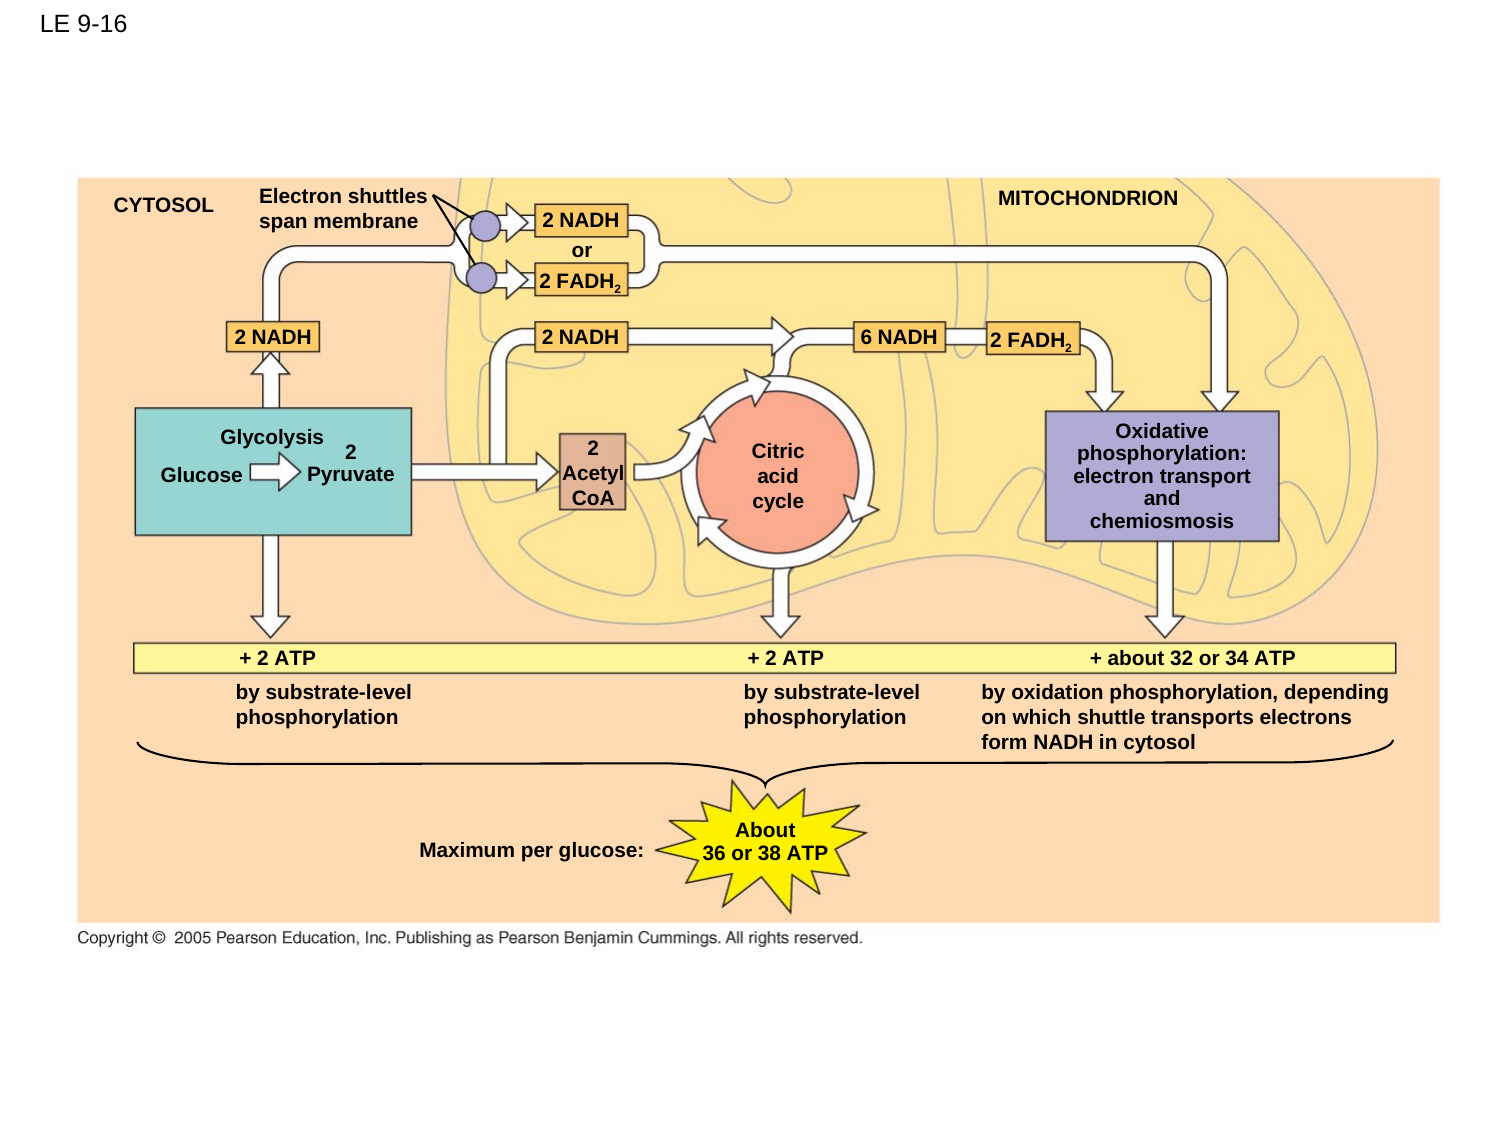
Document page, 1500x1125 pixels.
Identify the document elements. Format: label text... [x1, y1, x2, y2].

text_box 2 FADH2 [990, 328, 1080, 357]
text_box MITOCHONDRION [998, 189, 1182, 211]
text_box Glucose [160, 466, 249, 492]
text_box 2 NADH [542, 211, 627, 240]
picture [49, 168, 1450, 956]
text_box or [571, 241, 598, 266]
text_box + about 32 or 34 ATP [1090, 647, 1304, 675]
text_box 6 NADH [860, 328, 951, 357]
title LE 9-16 [24, 0, 351, 51]
text_box + 2 ATP [747, 647, 834, 675]
text_box Maximum per glucose: [419, 836, 652, 865]
text_box + 2 ATP [239, 647, 326, 675]
text_box CYTOSOL [113, 191, 232, 223]
text_box by oxidation phosphorylation, depending on which shuttle transports electrons form NADH in cytosol [981, 678, 1400, 759]
text_box About 36 or 38 ATP [702, 819, 829, 874]
text_box Glycolysis [220, 428, 333, 455]
text_box 2 NADH [234, 328, 320, 357]
text_box 2 FADH2 [539, 270, 629, 299]
text_box Oxidative phosphorylation: electron transport and chemiosmosis [1060, 420, 1265, 535]
text_box Electron shuttles span membrane [259, 182, 434, 234]
text_box Citric acid cycle [735, 437, 821, 528]
text_box 2 NADH [541, 328, 627, 357]
text_box by substrate-level phosphorylation [743, 678, 931, 729]
text_box 2 Acetyl CoA [550, 434, 636, 525]
text_box 2 Pyruvate [296, 441, 405, 489]
text_box by substrate-level phosphorylation [235, 678, 423, 729]
